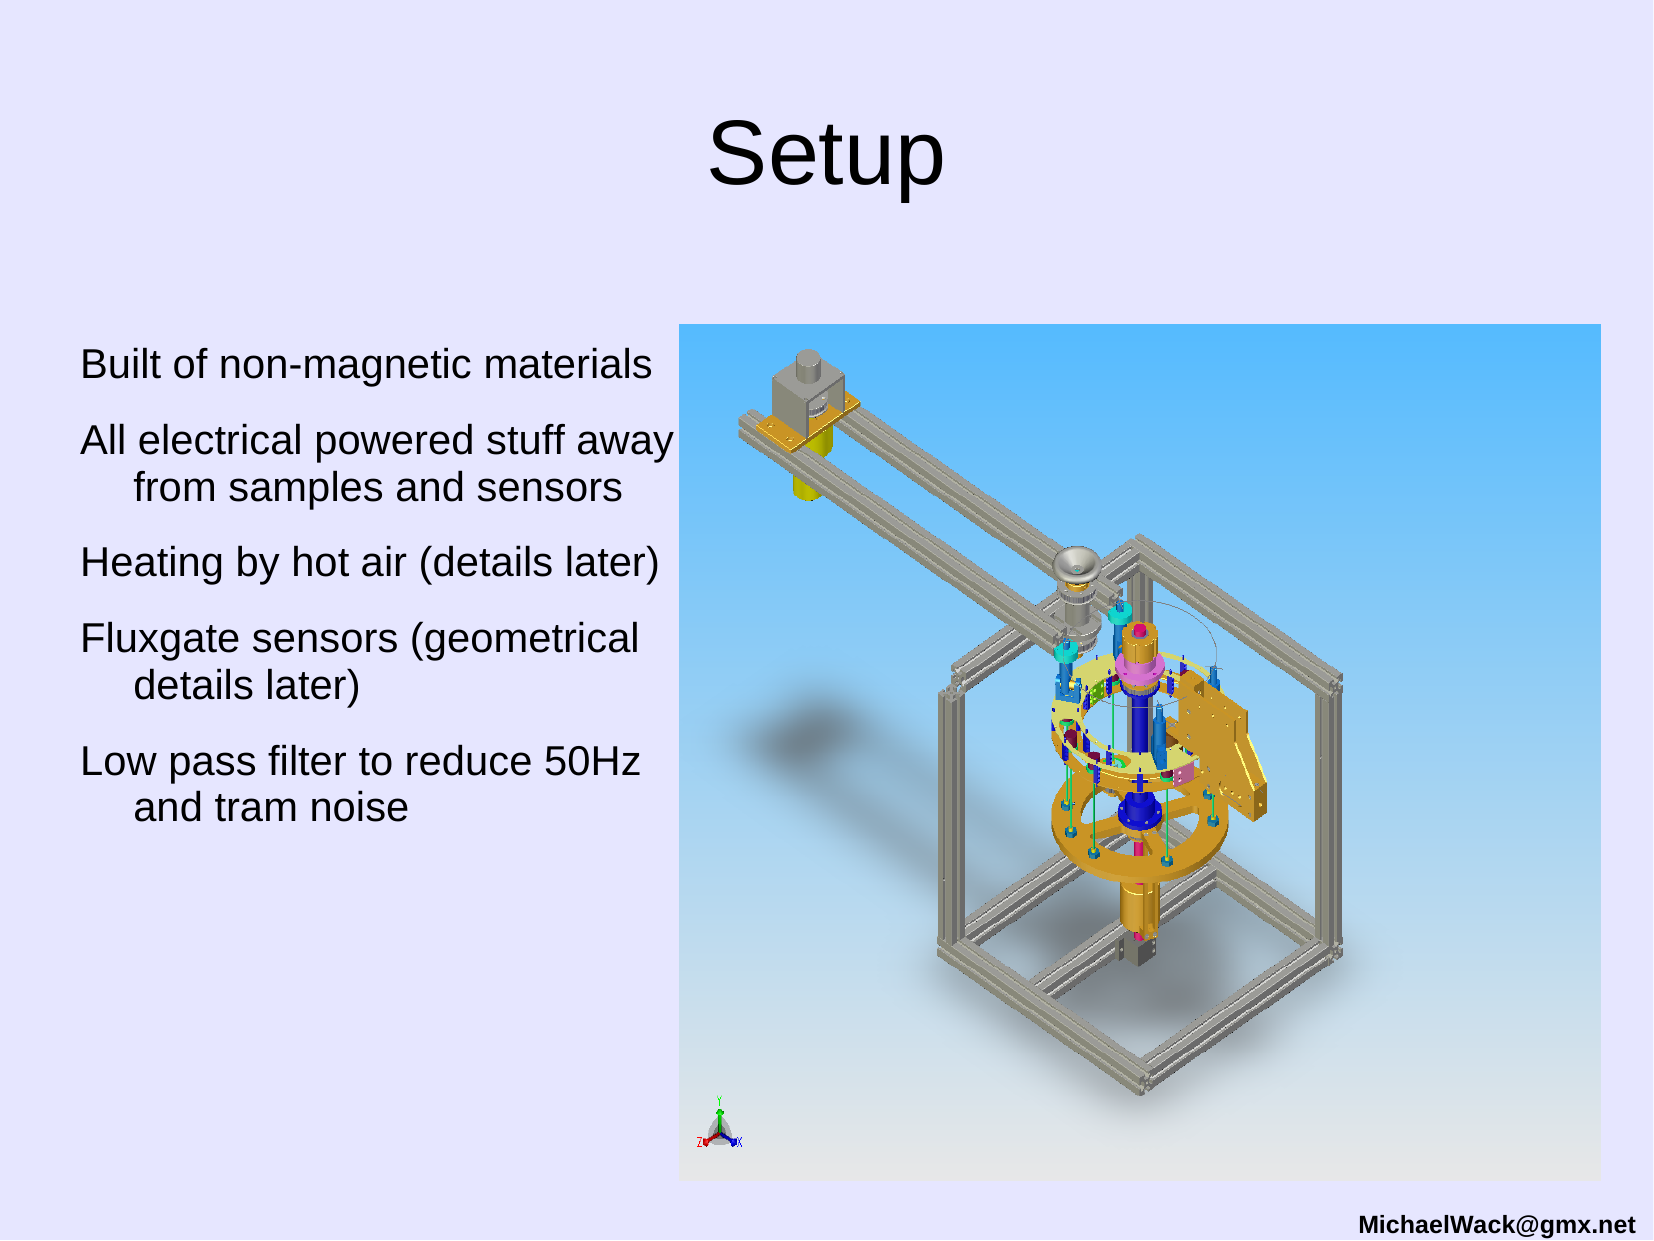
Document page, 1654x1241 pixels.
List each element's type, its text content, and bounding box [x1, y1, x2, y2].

list Built of non-magnetic materials All electrical powered stuff away from samples and sensors Heating by hot air (details later) Fluxgate sensors (geometrical details later) Low pass filter to reduce 50Hz and tram noise [62, 340, 679, 1123]
picture [679, 324, 1601, 1181]
title Setup [82, 49, 1571, 257]
